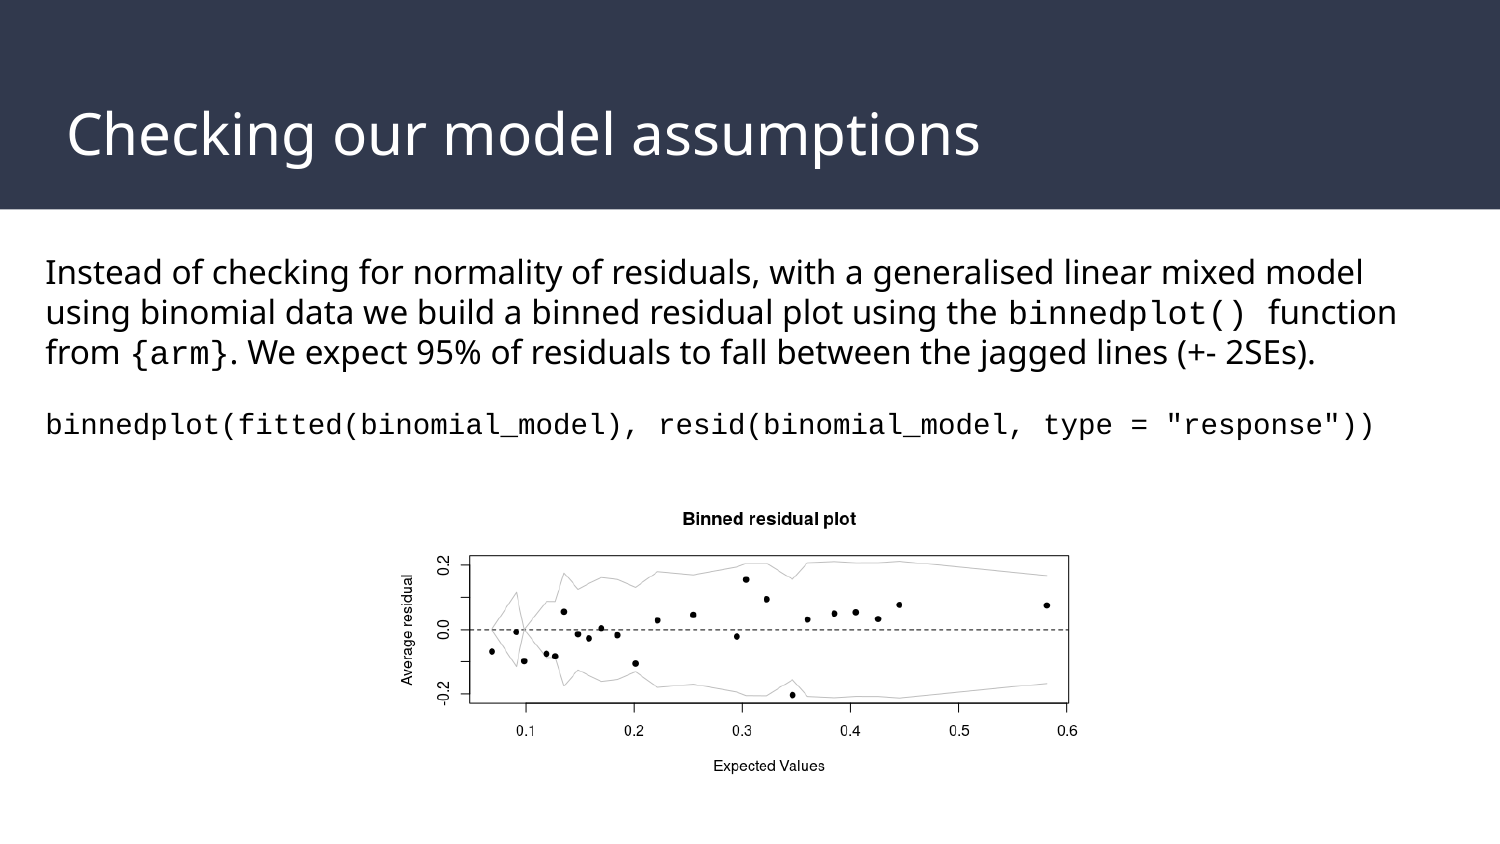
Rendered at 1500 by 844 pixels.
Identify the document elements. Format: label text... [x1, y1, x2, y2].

text_box Instead of checking for normality of residuals, with a generalised linear mixed model using binomial data we build a binned residual plot using the binnedplot() function from {arm}. We expect 95% of residuals to fall between the jagged lines (+- 2SEs). binnedplot(fitted(binomial_model), resid(binomial_model, type = "response")) [30, 235, 1472, 483]
title Checking our model assumptions [51, 82, 1449, 185]
picture [396, 482, 1106, 794]
